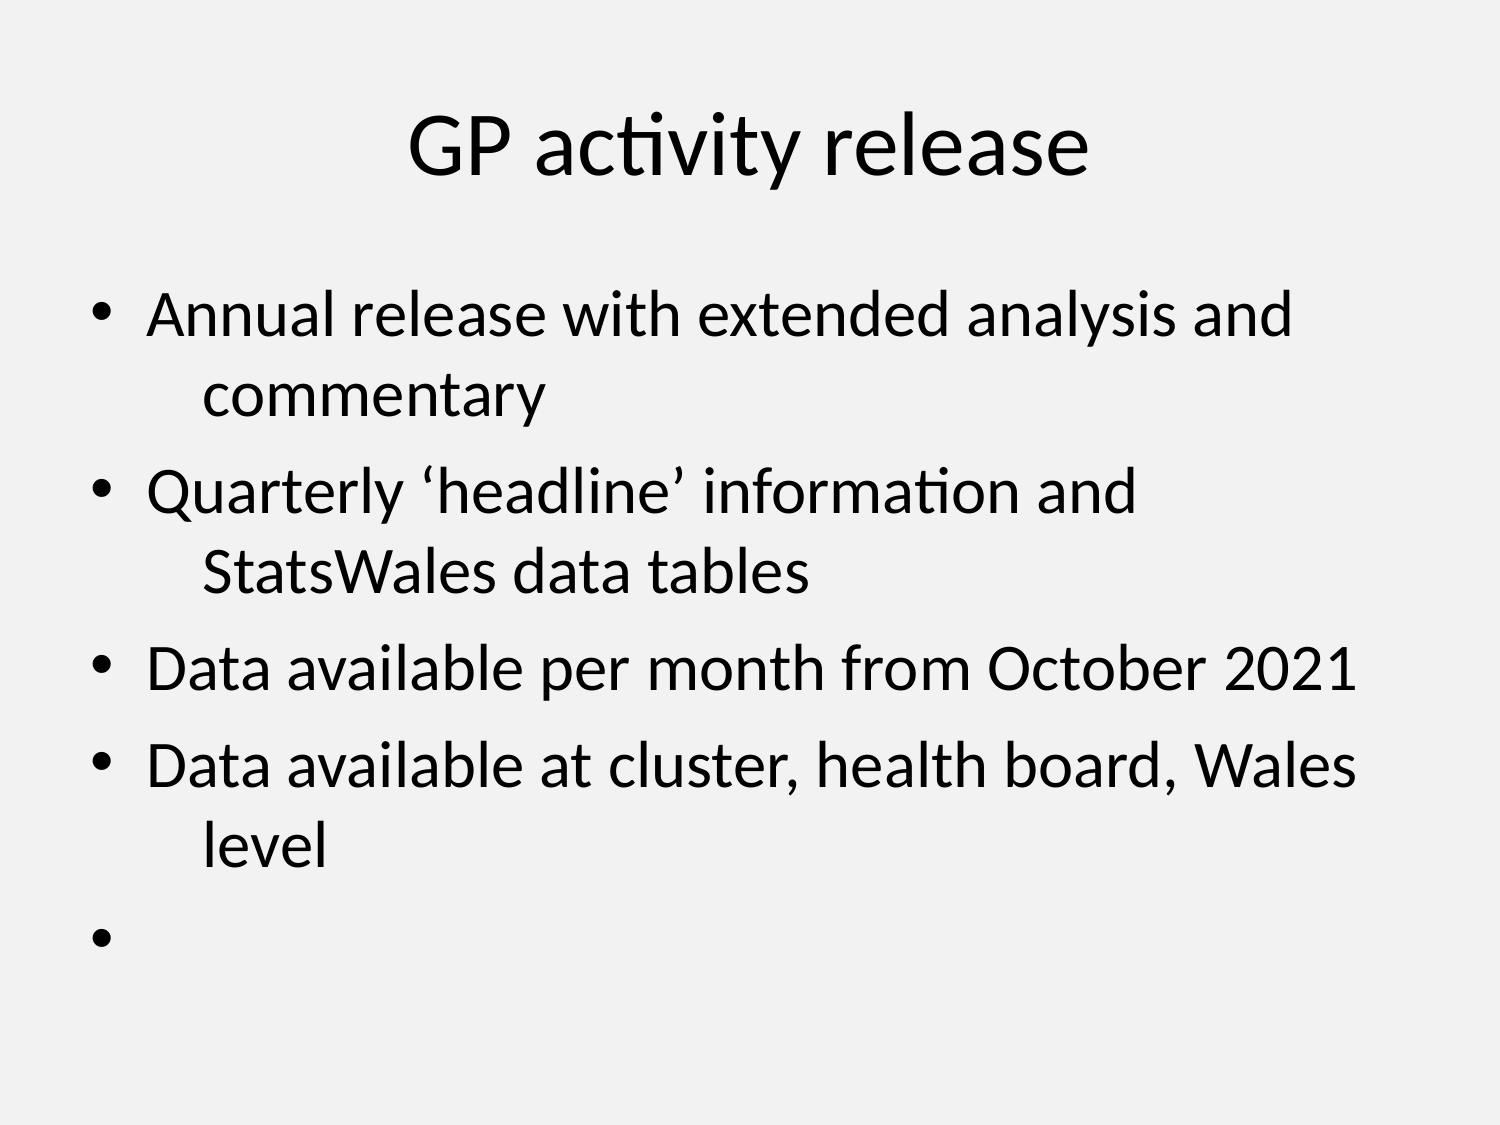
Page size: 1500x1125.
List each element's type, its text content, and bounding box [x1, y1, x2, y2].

list Annual release with extended analysis and commentary Quarterly ‘headline’ information and StatsWales data tables Data available per month from October 2021 Data available at cluster, health board, Wales level [75, 262, 1426, 1005]
title GP activity release [75, 45, 1426, 233]
